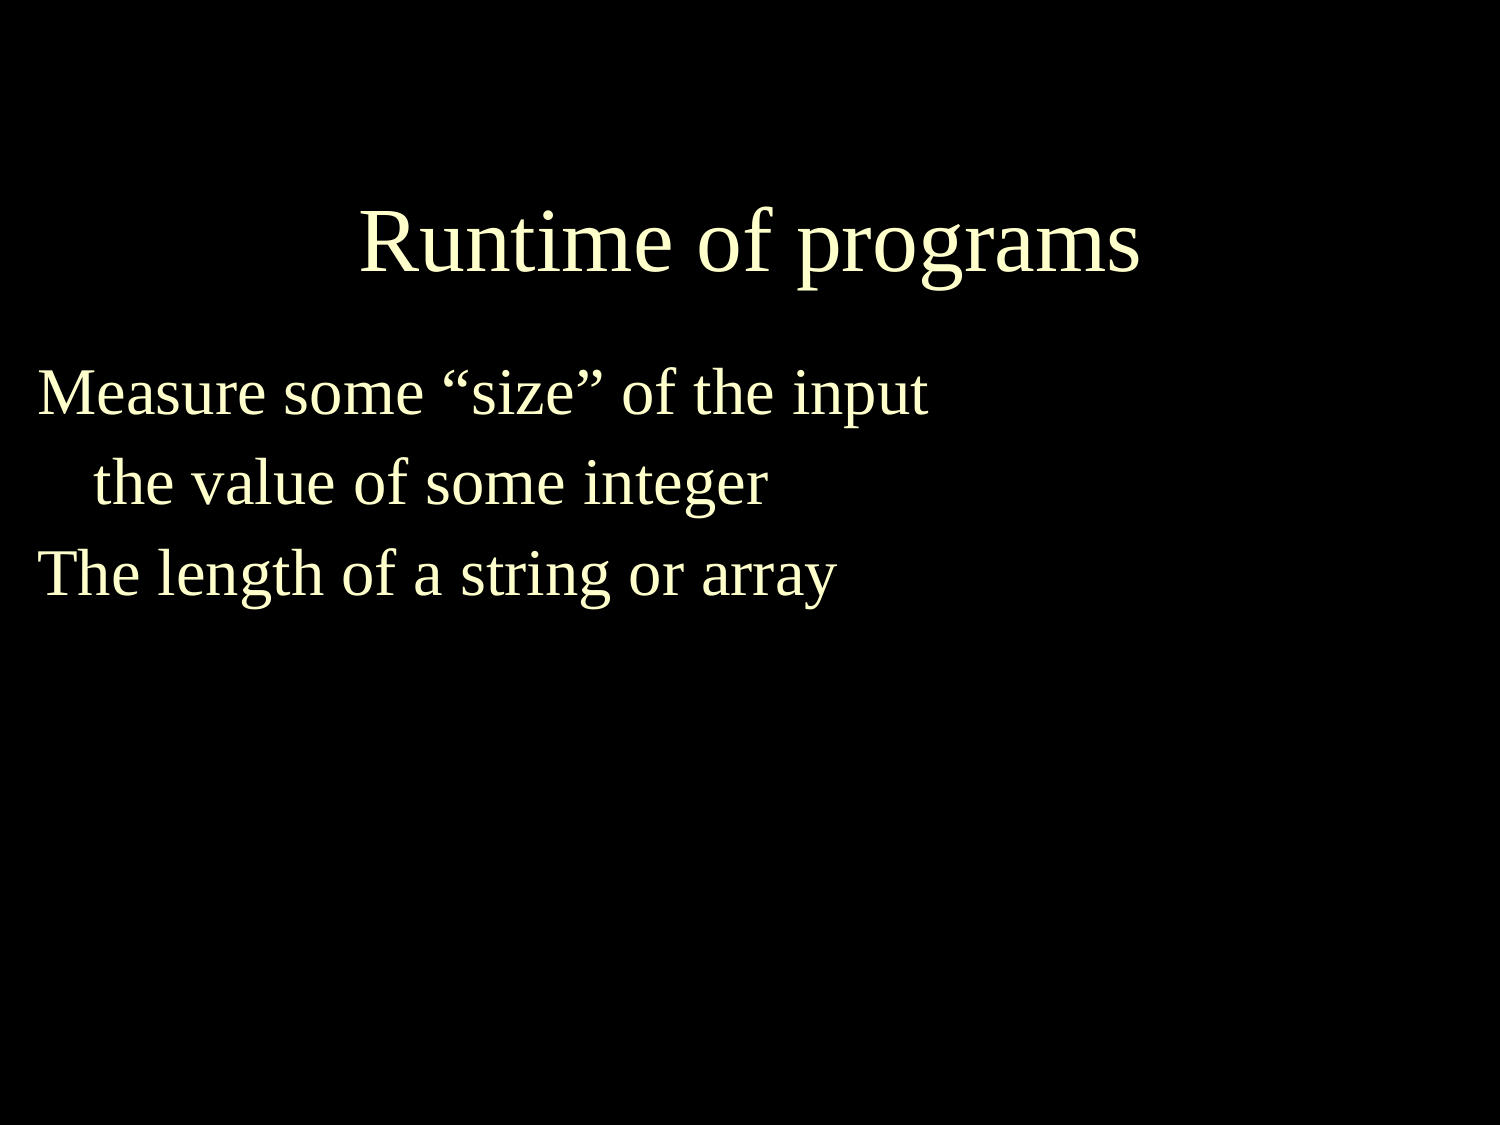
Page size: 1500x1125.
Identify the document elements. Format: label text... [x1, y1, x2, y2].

list Measure some “size” of the input the value of some integer The length of a string or array [22, 347, 1482, 1026]
title Runtime of programs [22, 145, 1480, 336]
